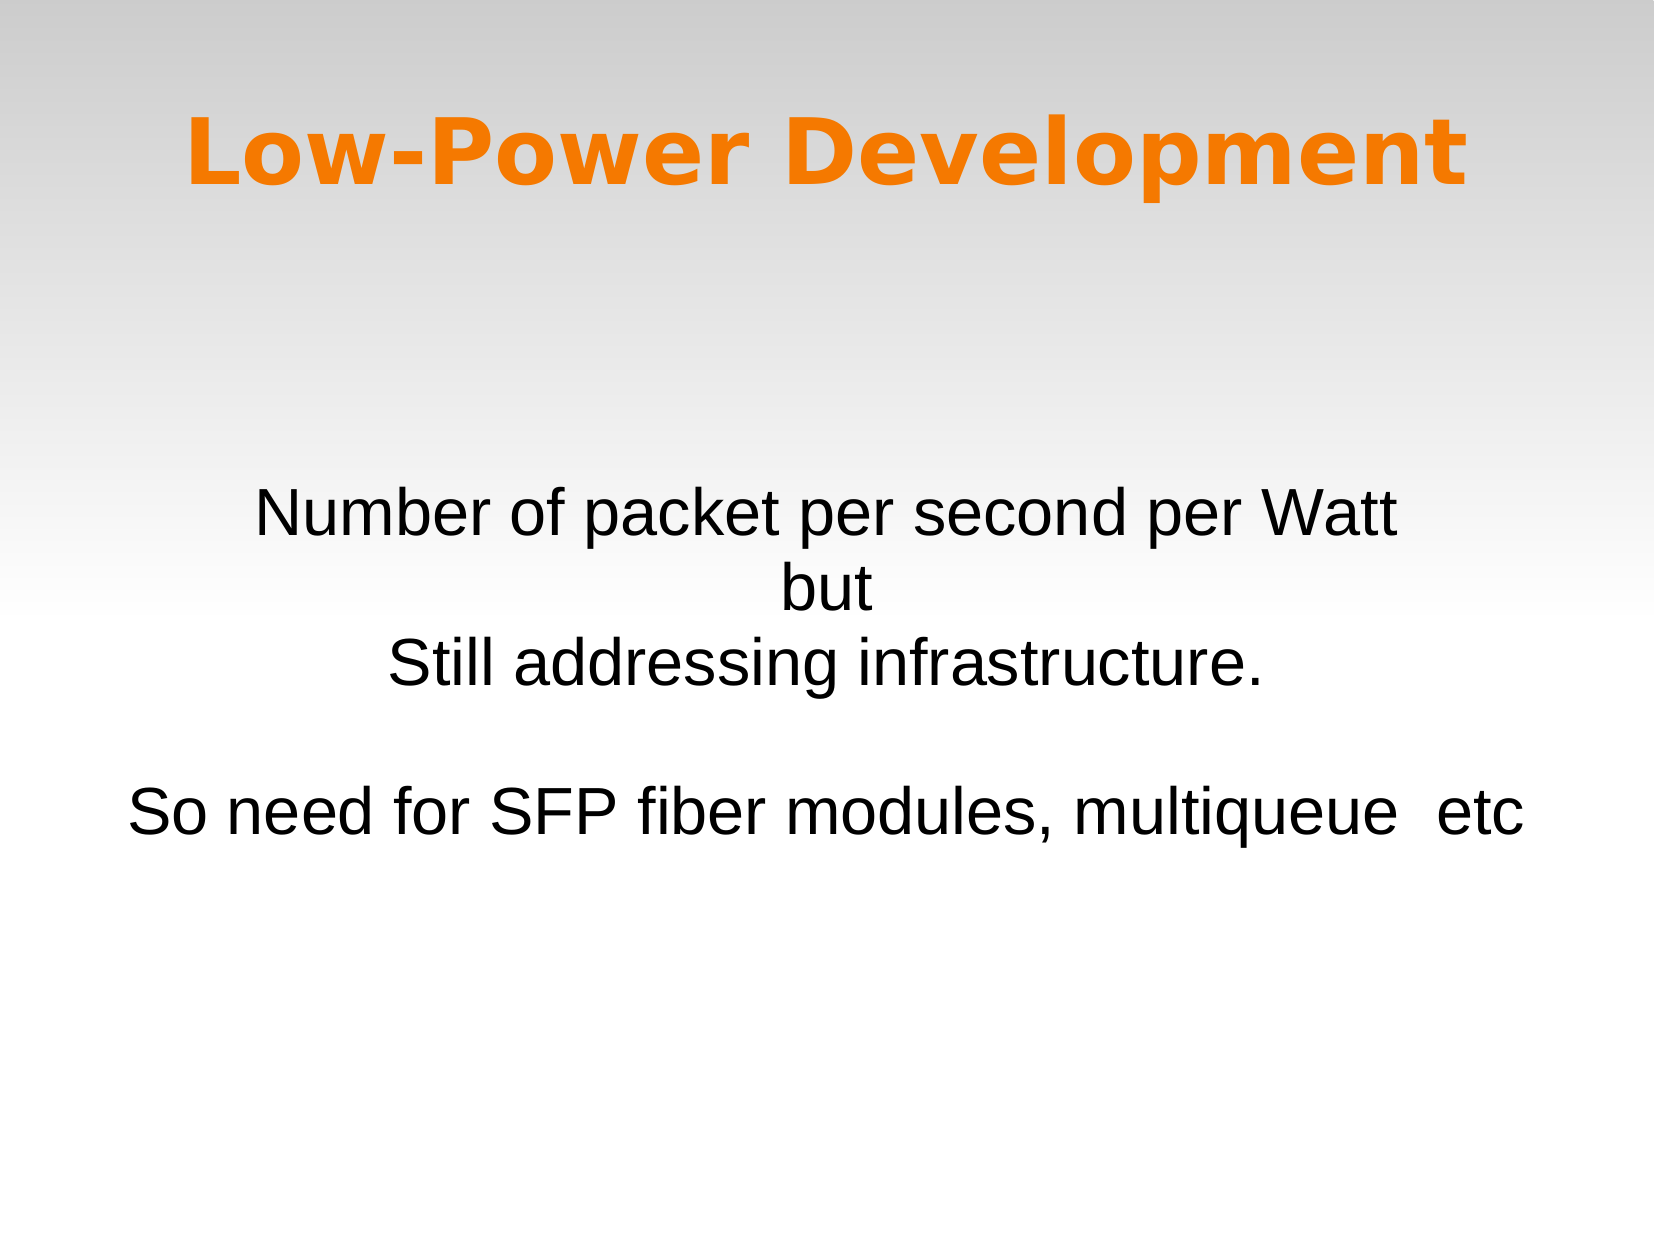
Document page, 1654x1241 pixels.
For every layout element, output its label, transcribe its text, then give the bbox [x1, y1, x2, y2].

title Low-Power Development [82, 49, 1571, 257]
subtitle Number of packet per second per Watt but Still addressing infrastructure. So need for SFP fiber modules, multiqueue etc [82, 290, 1571, 1109]
